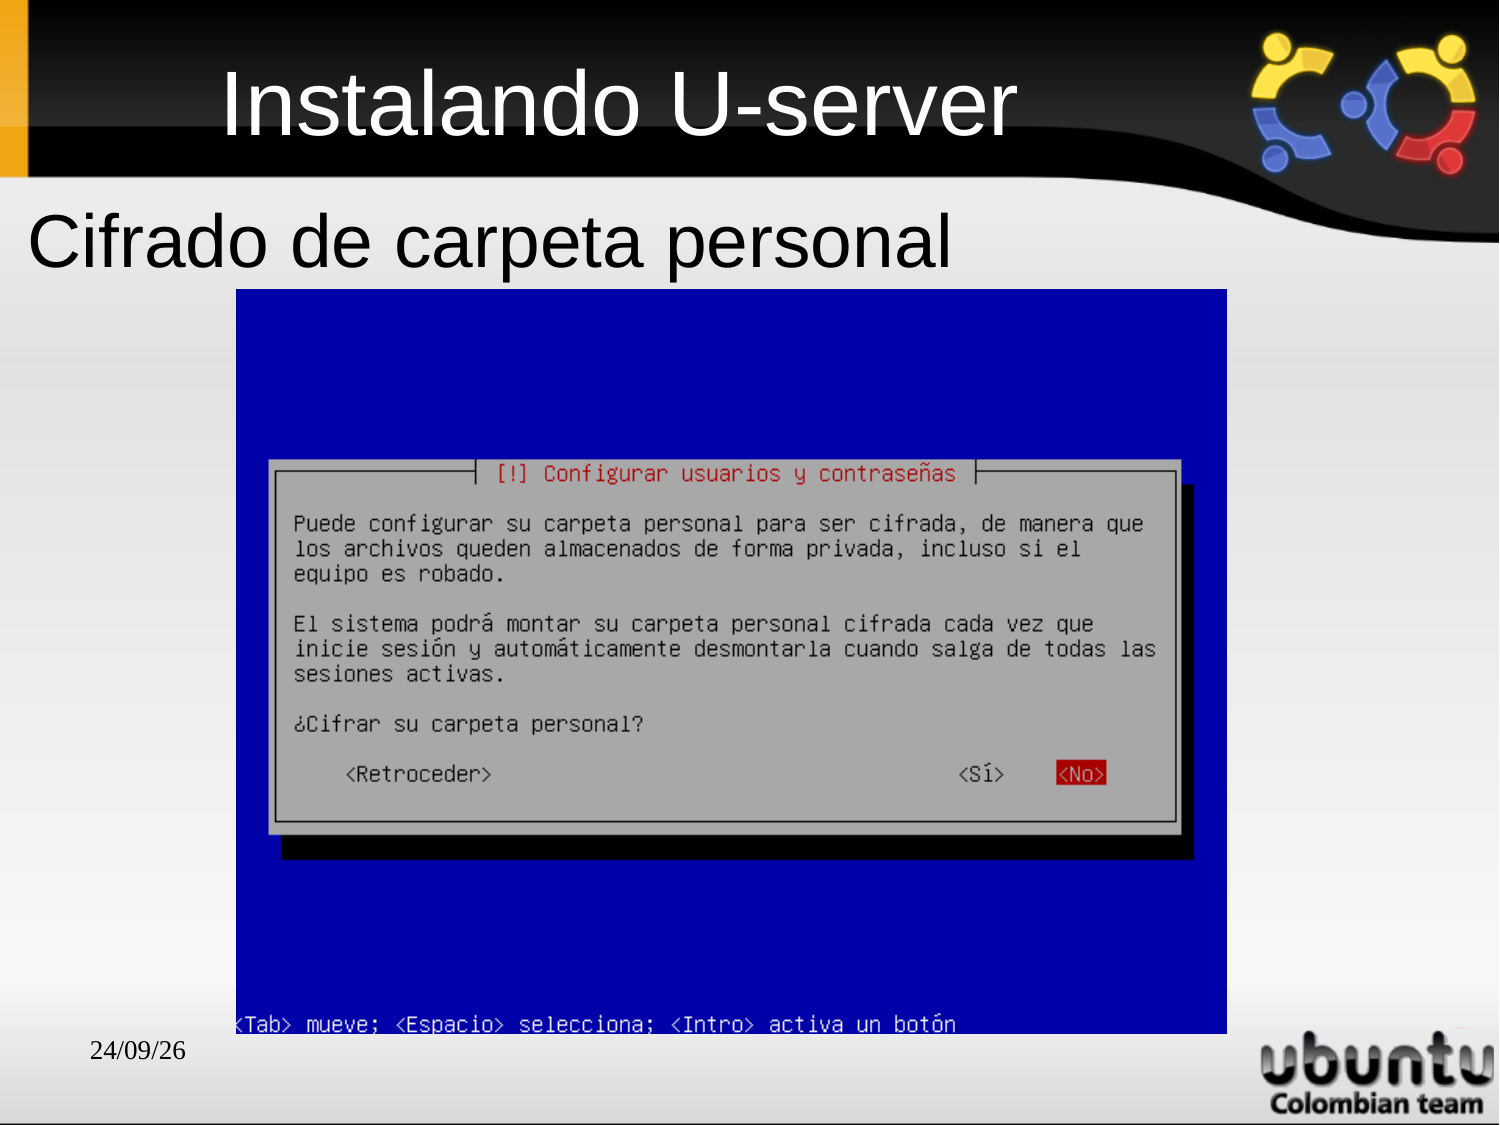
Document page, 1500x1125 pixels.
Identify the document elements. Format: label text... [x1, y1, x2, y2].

title Cifrado de carpeta personal [27, 128, 1303, 356]
title Instalando U-server [59, 29, 1182, 178]
picture [0, 0, 1499, 1125]
